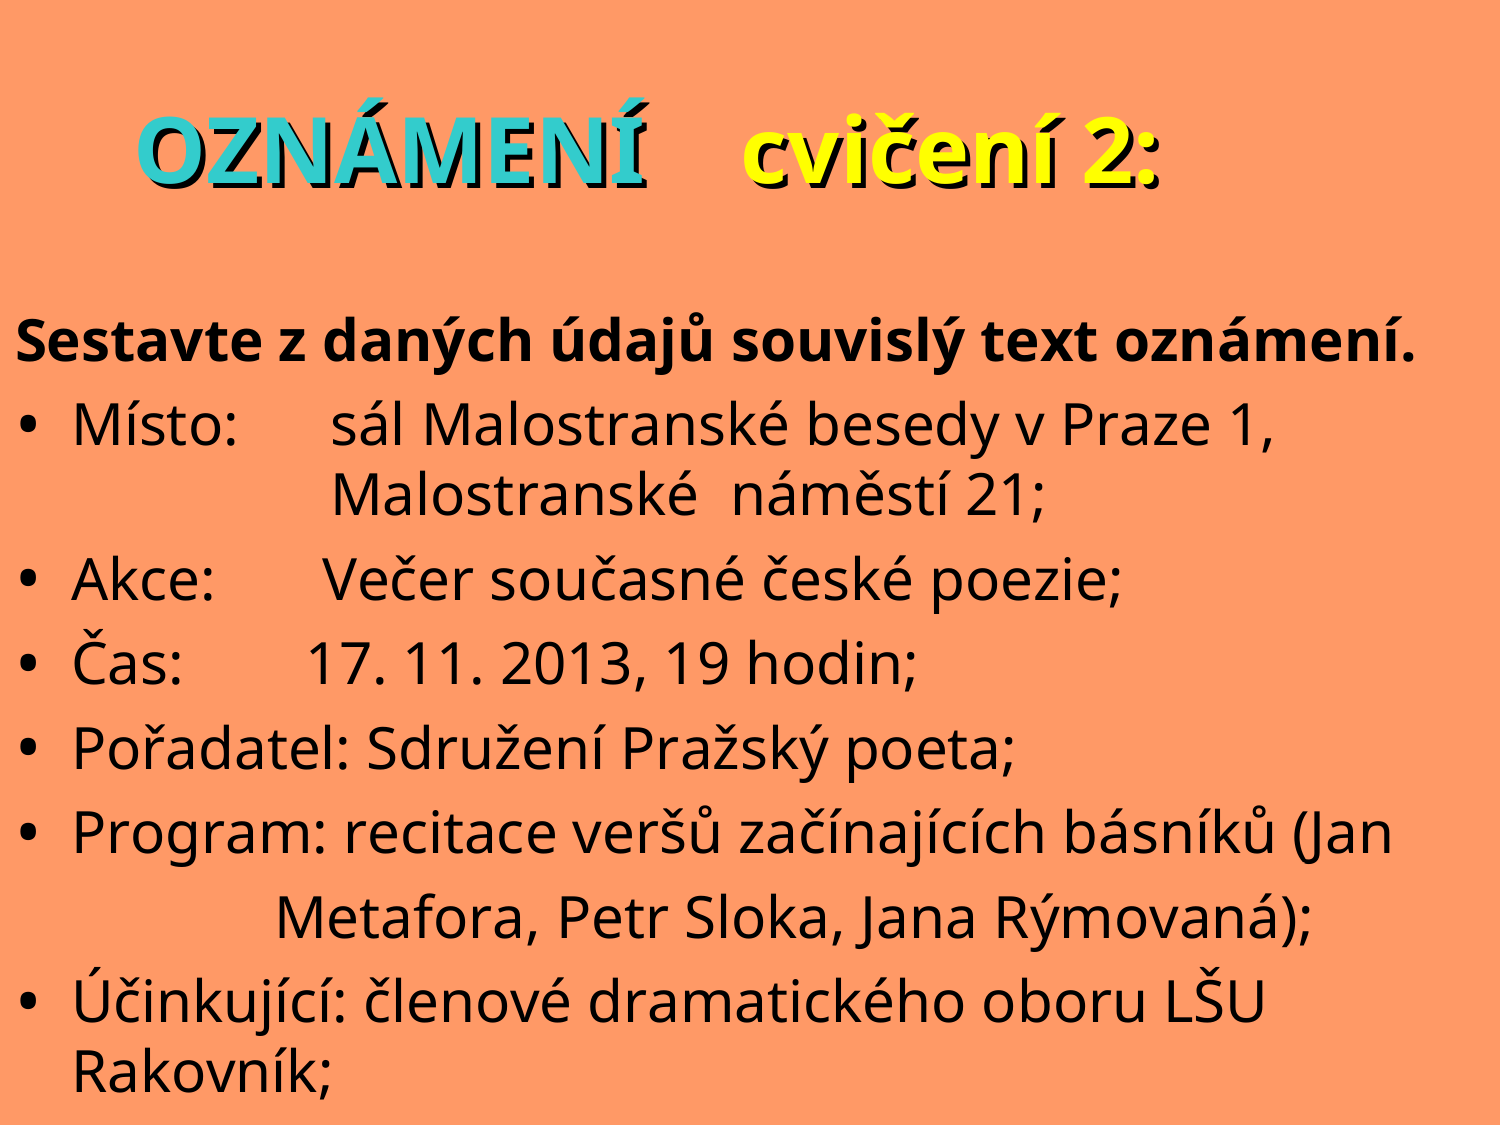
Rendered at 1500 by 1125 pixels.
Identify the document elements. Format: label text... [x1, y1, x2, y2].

list Sestavte z daných údajů souvislý text oznámení. Místo: sál Malostranské besedy v Praze 1, Malostranské náměstí 21; Akce: Večer současné české poezie; Čas: 17. 11. 2013, 19 hodin; Pořadatel: Sdružení Pražský poeta; Program: recitace veršů začínajících básníků (Jan Metafora, Petr Sloka, Jana Rýmovaná); Účinkující: členové dramatického oboru LŠU Rakovník; [0, 210, 1500, 1094]
title OZNÁMENÍ cvičení 2: [46, 46, 1442, 210]
